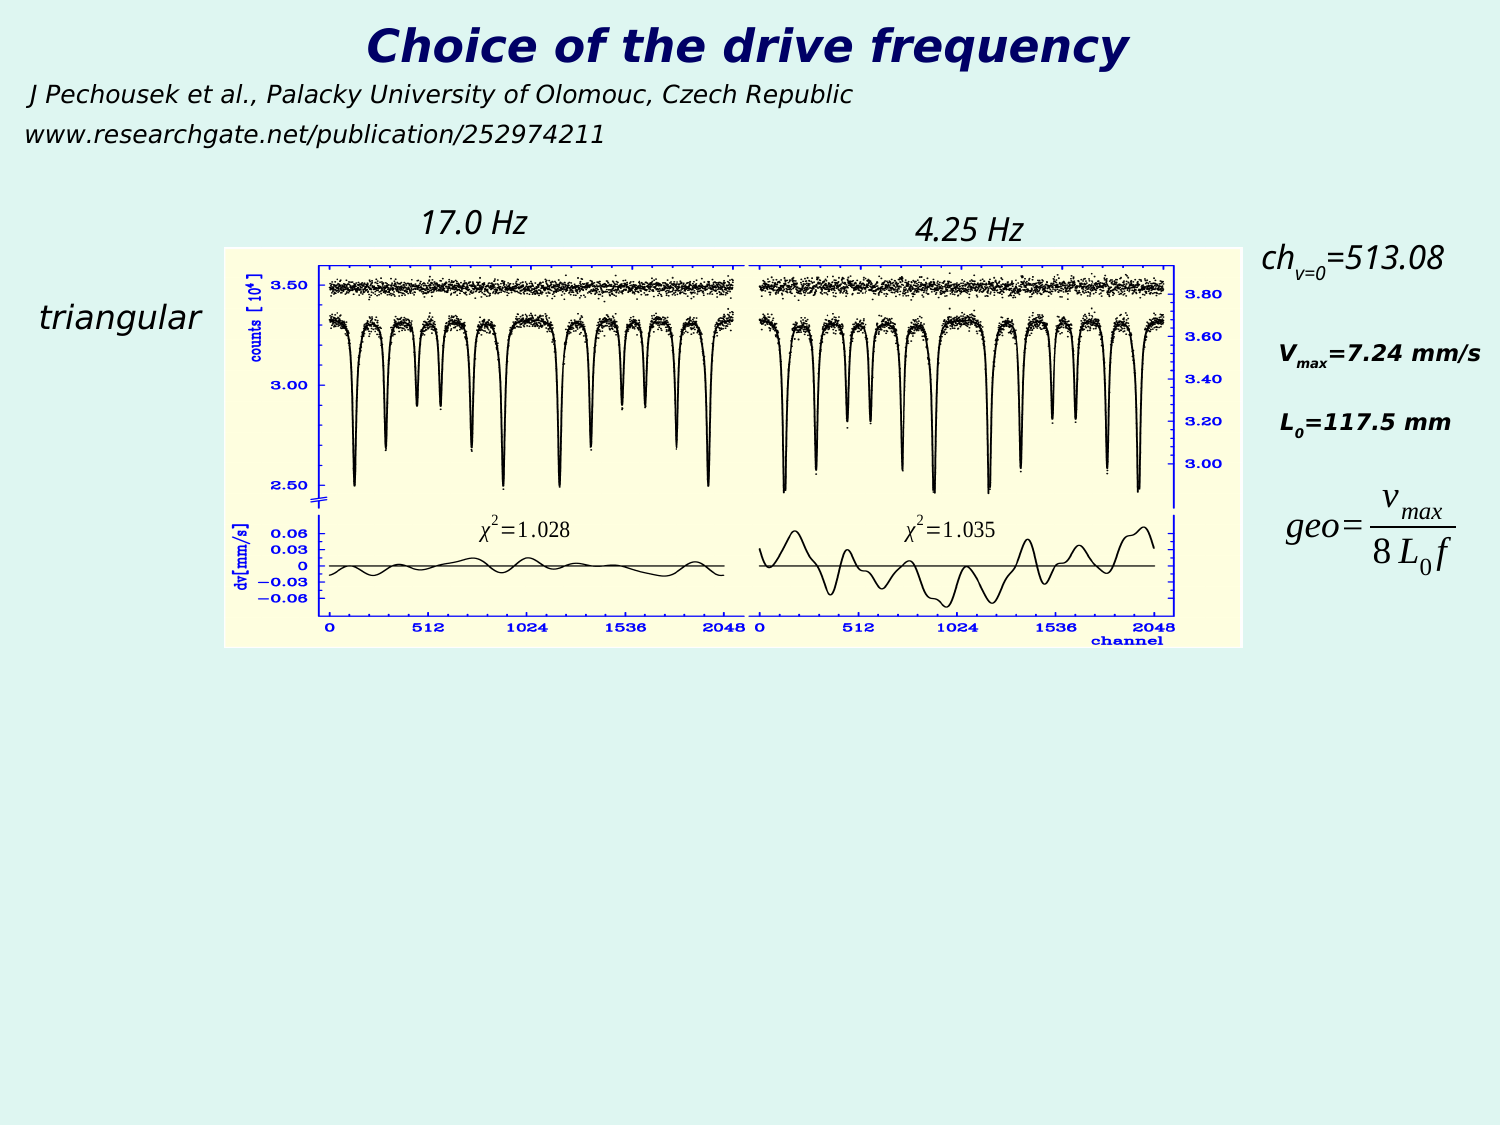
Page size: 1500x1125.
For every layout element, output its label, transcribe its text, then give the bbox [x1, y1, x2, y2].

text_box www.researchgate.net/publication/252974211 [9, 110, 718, 161]
picture [224, 247, 1245, 649]
text_box 4.25 Hz [900, 200, 1052, 273]
text_box 17.0 Hz [404, 193, 555, 254]
text_box L0=117.5 mm [1265, 400, 1466, 449]
chart [472, 512, 579, 543]
text_box J Pechousek et al., Palacky University of Olomouc, Czech Republic [15, 70, 910, 156]
text_box Choice of the drive frequency [290, 9, 1205, 80]
text_box triangular [23, 288, 235, 349]
text_box Vmax=7.24 mm/s [1263, 330, 1487, 379]
chart [1274, 474, 1470, 579]
text_box chv=0=513.08 [1237, 224, 1477, 295]
chart [897, 512, 1004, 543]
